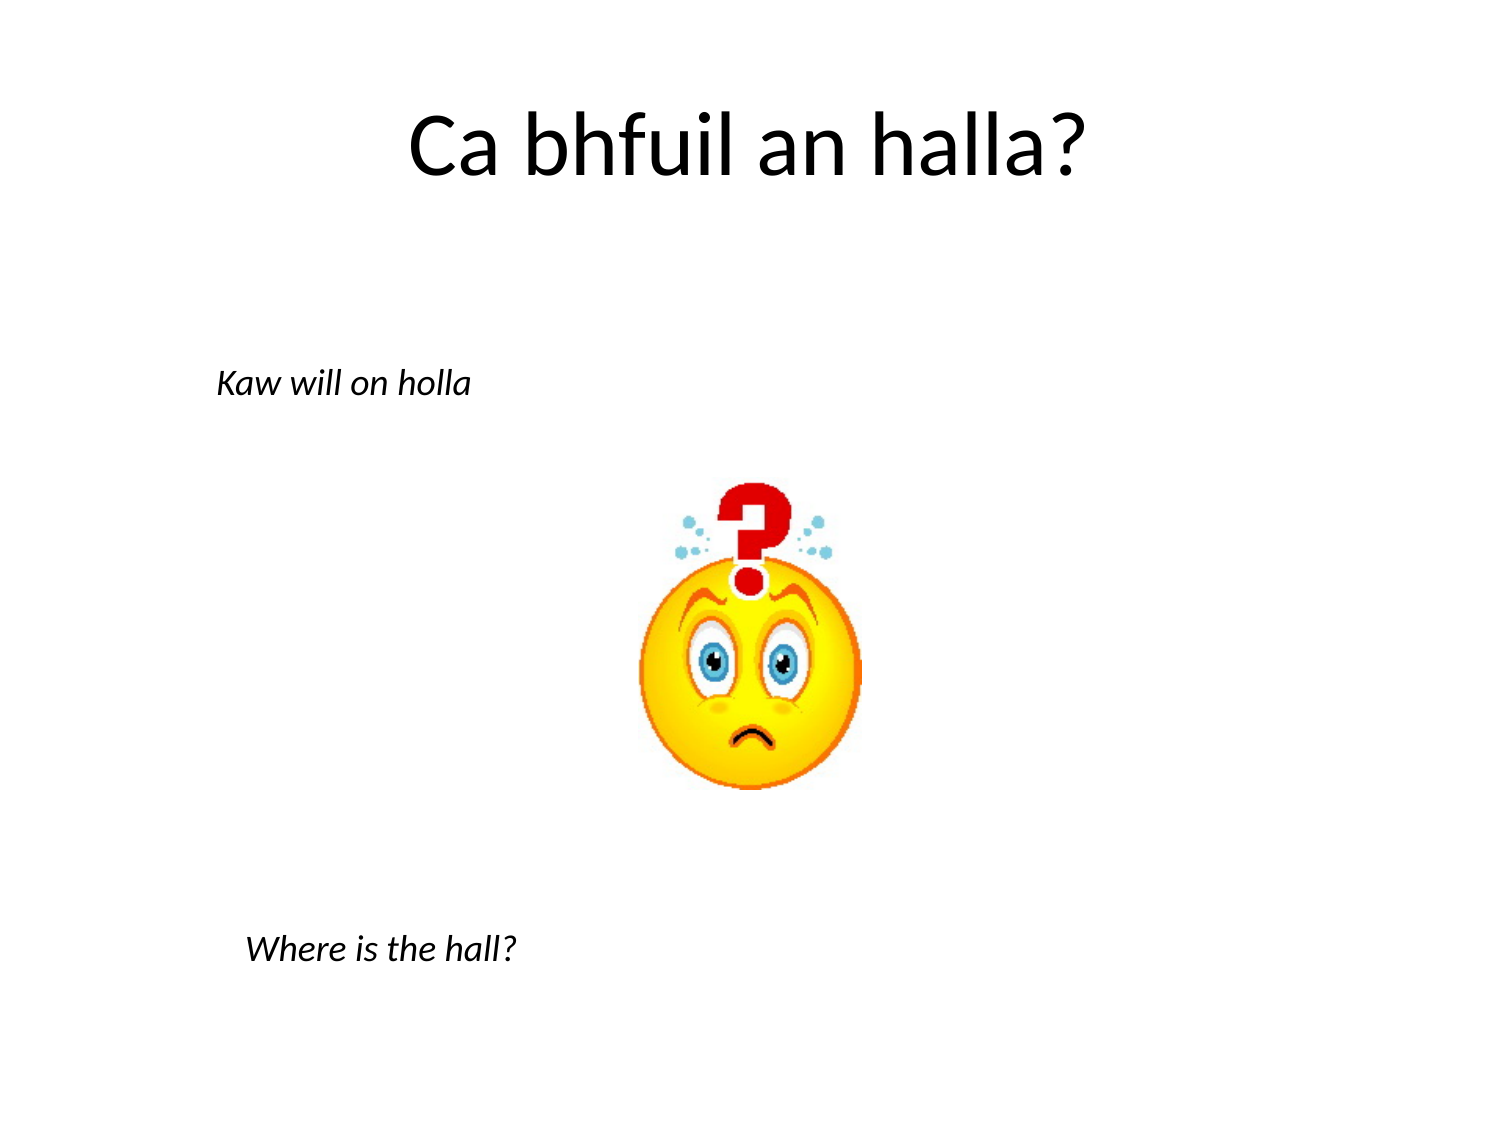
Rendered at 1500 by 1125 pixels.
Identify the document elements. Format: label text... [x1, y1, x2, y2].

title Ca bhfuil an halla? [75, 45, 1426, 233]
picture [638, 477, 862, 790]
text_box Kaw will on holla [201, 349, 710, 411]
text_box Where is the hall? [230, 916, 644, 978]
